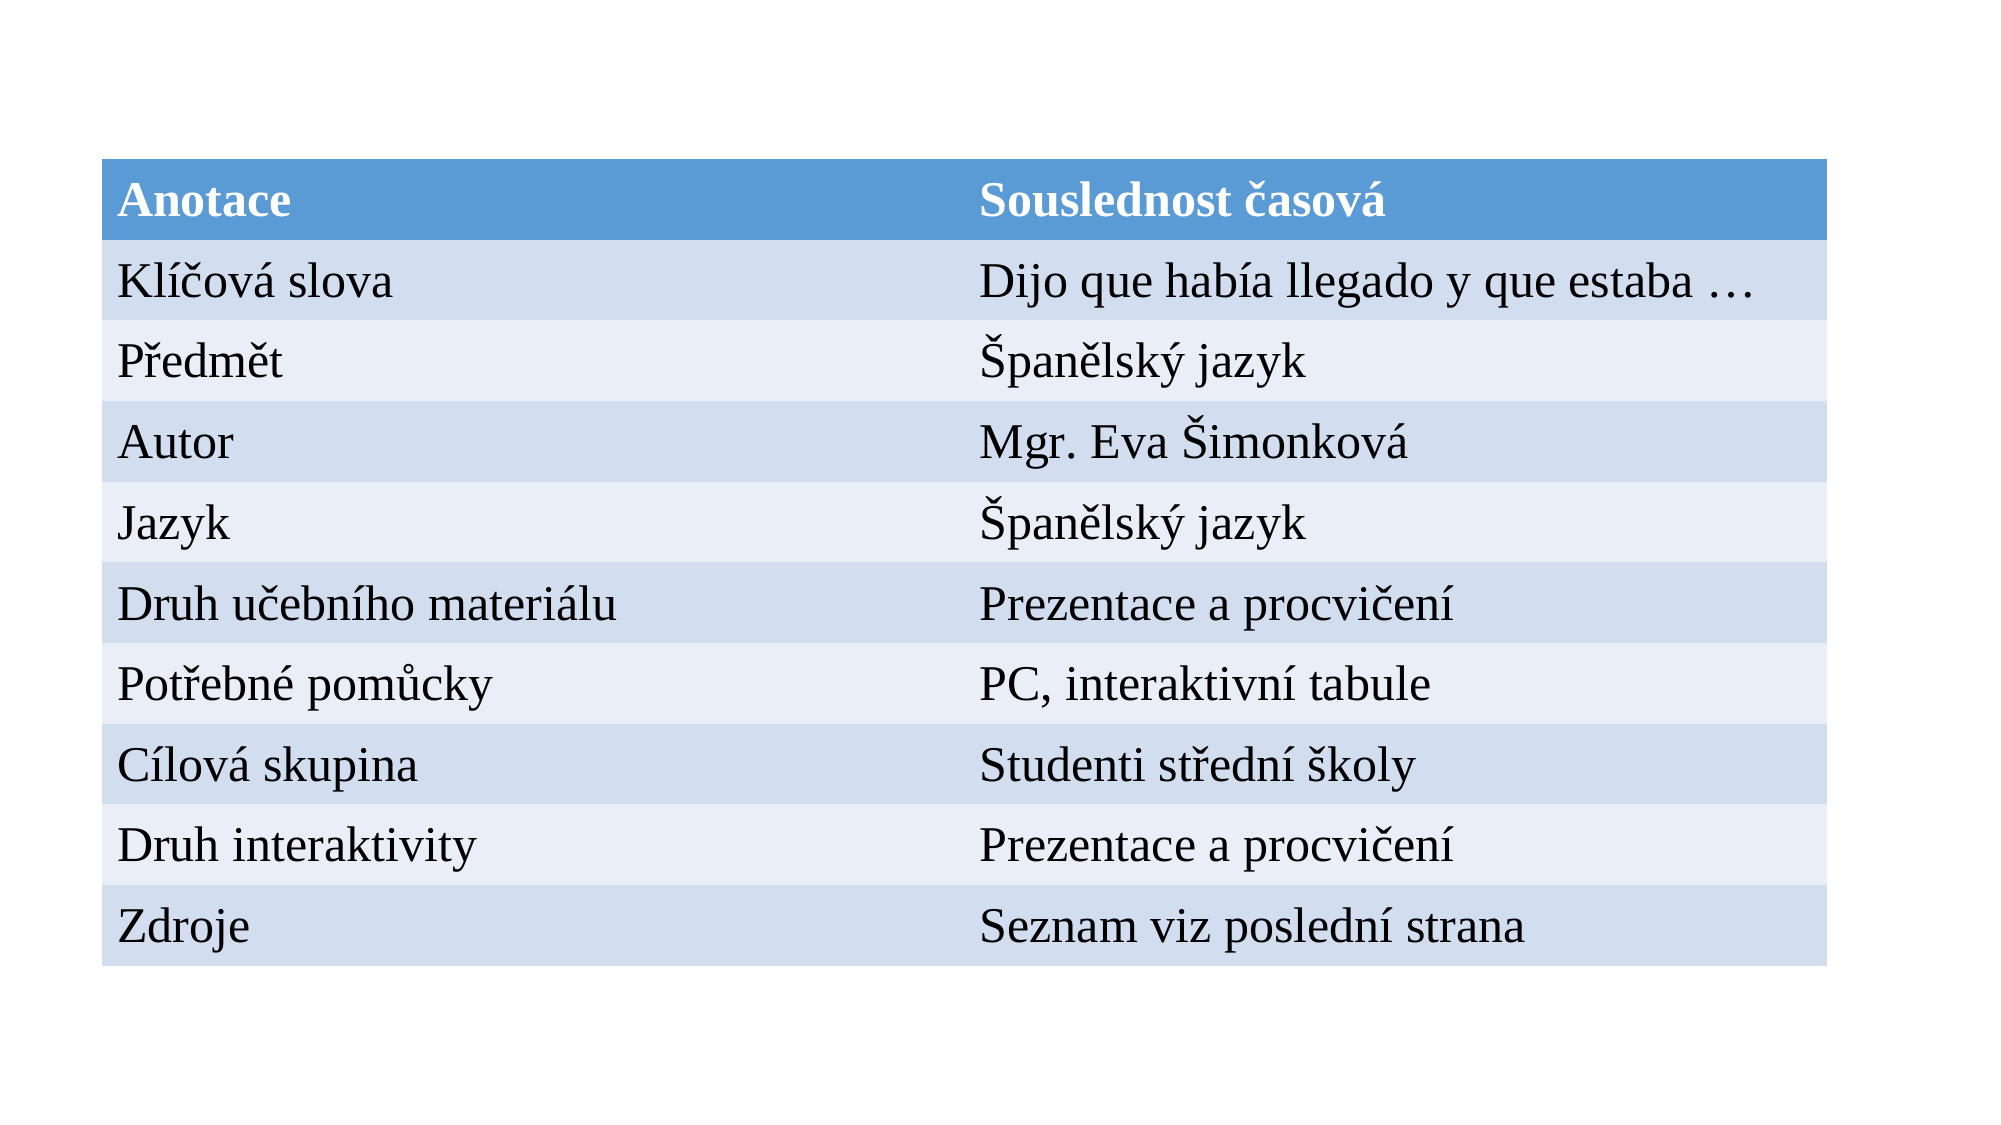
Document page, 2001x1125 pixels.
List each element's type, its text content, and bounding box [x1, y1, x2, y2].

table_cell Seznam viz poslední strana [965, 885, 1827, 966]
table_cell PC, interaktivní tabule [965, 643, 1827, 724]
table_cell Druh interaktivity [102, 804, 965, 885]
table_cell Studenti střední školy [965, 724, 1827, 804]
table_cell Druh učebního materiálu [102, 562, 965, 643]
table_cell Prezentace a procvičení [965, 562, 1827, 643]
table_cell Klíčová slova [102, 240, 965, 320]
table_cell Jazyk [102, 482, 965, 562]
table_header Anotace [102, 159, 965, 240]
table_cell Cílová skupina [102, 724, 965, 804]
table_cell Prezentace a procvičení [965, 804, 1827, 885]
table_cell Španělský jazyk [965, 482, 1827, 562]
table_cell Dijo que había llegado y que estaba … [965, 240, 1827, 320]
table_cell Potřebné pomůcky [102, 643, 965, 724]
table_cell Mgr. Eva Šimonková [965, 401, 1827, 482]
table_cell Španělský jazyk [965, 320, 1827, 401]
table_cell Předmět [102, 320, 965, 401]
table_cell Zdroje [102, 885, 965, 966]
table_header Souslednost časová [965, 159, 1827, 240]
table_cell Autor [102, 401, 965, 482]
